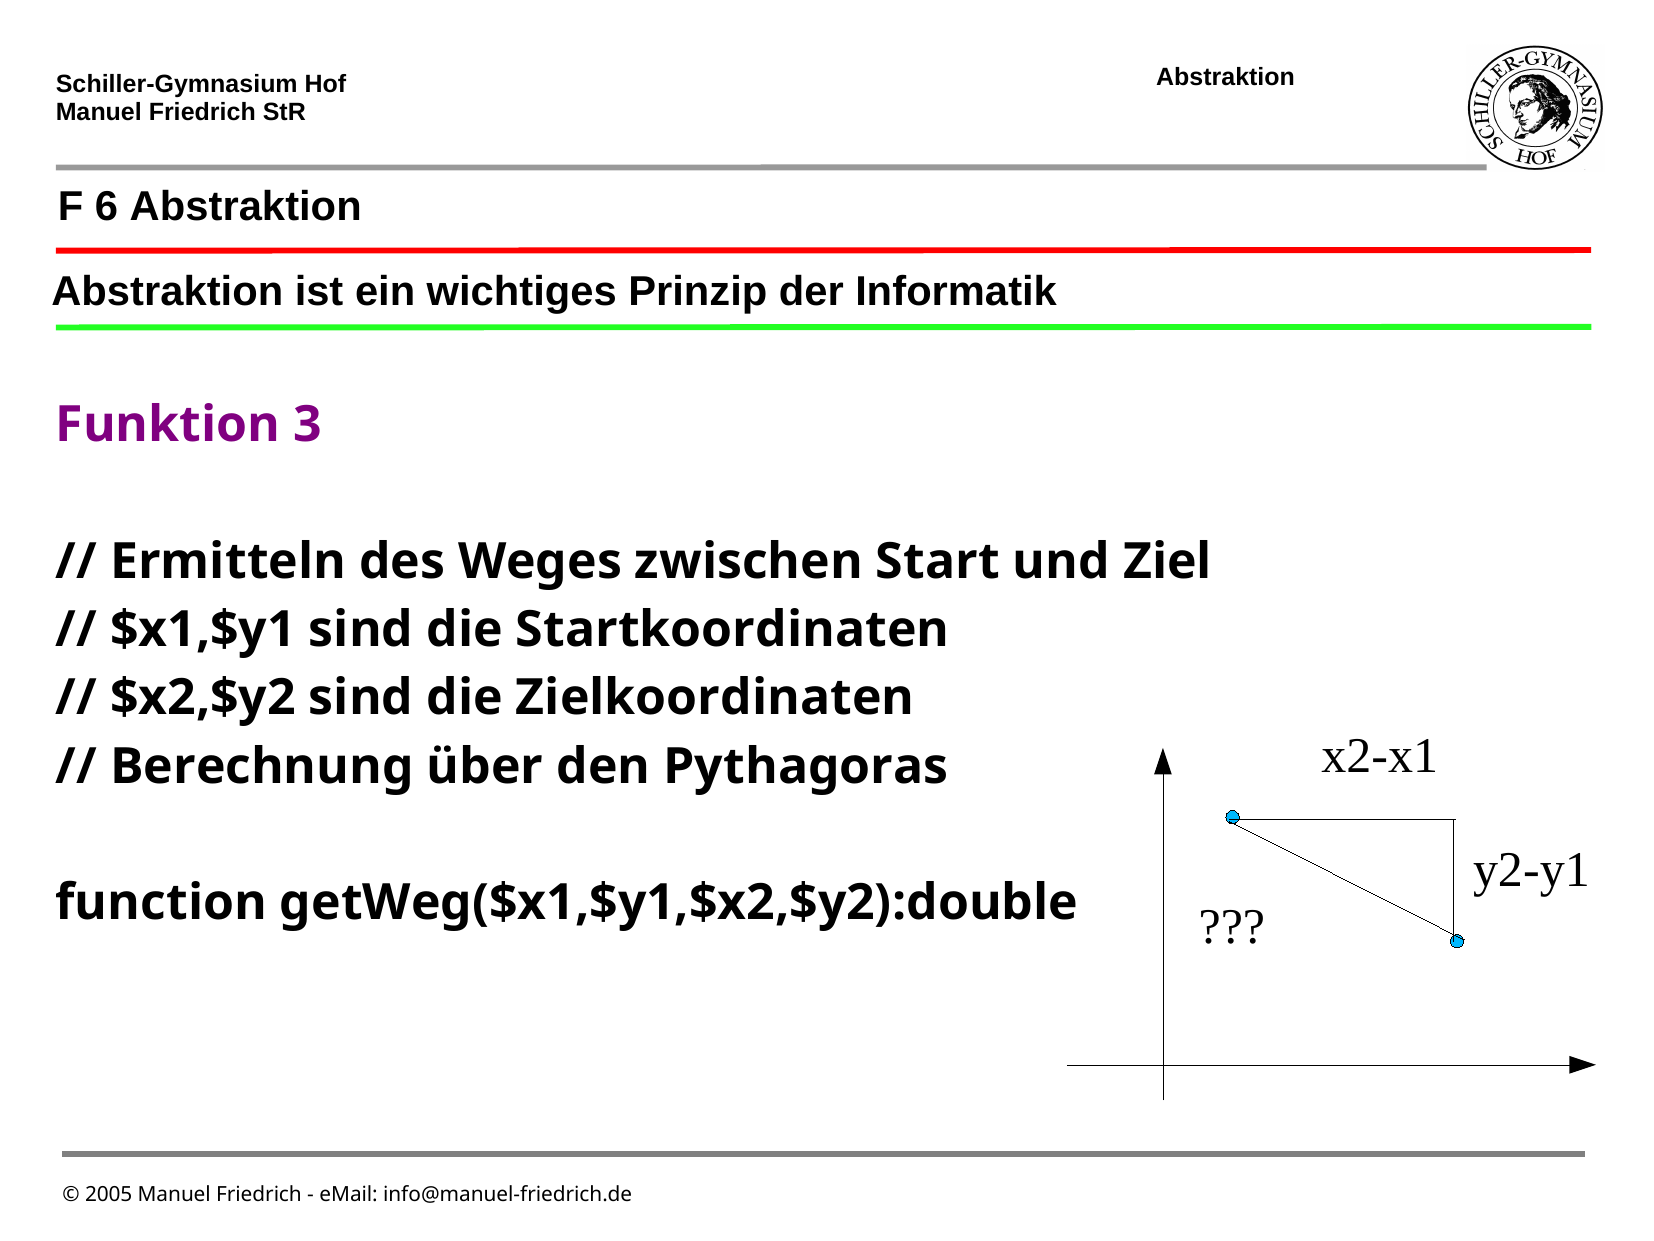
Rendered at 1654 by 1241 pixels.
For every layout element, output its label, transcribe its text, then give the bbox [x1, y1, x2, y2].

text_box Funktion 3 // Ermitteln des Weges zwischen Start und Ziel // $x1,$y1 sind die Startkoordinaten // $x2,$y2 sind die Zielkoordinaten // Berechnung über den Pythagoras function getWeg($x1,$y1,$x2,$y2):double [55, 388, 1590, 869]
text_box y2-y1 [1473, 841, 1628, 898]
text_box [1225, 810, 1240, 824]
text_box Abstraktion [1156, 62, 1425, 123]
text_box x2-x1 [1321, 727, 1476, 785]
text_box Abstraktion ist ein wichtiges Prinzip der Informatik [51, 268, 1563, 319]
text_box Schiller-Gymnasium Hof Manuel Friedrich StR [55, 69, 396, 129]
text_box © 2005 Manuel Friedrich - eMail: info@manuel-friedrich.de [62, 1178, 1550, 1204]
text_box [1450, 934, 1464, 948]
picture [1466, 44, 1605, 172]
text_box F 6 Abstraktion [57, 183, 1284, 234]
text_box ??? [1198, 899, 1353, 956]
